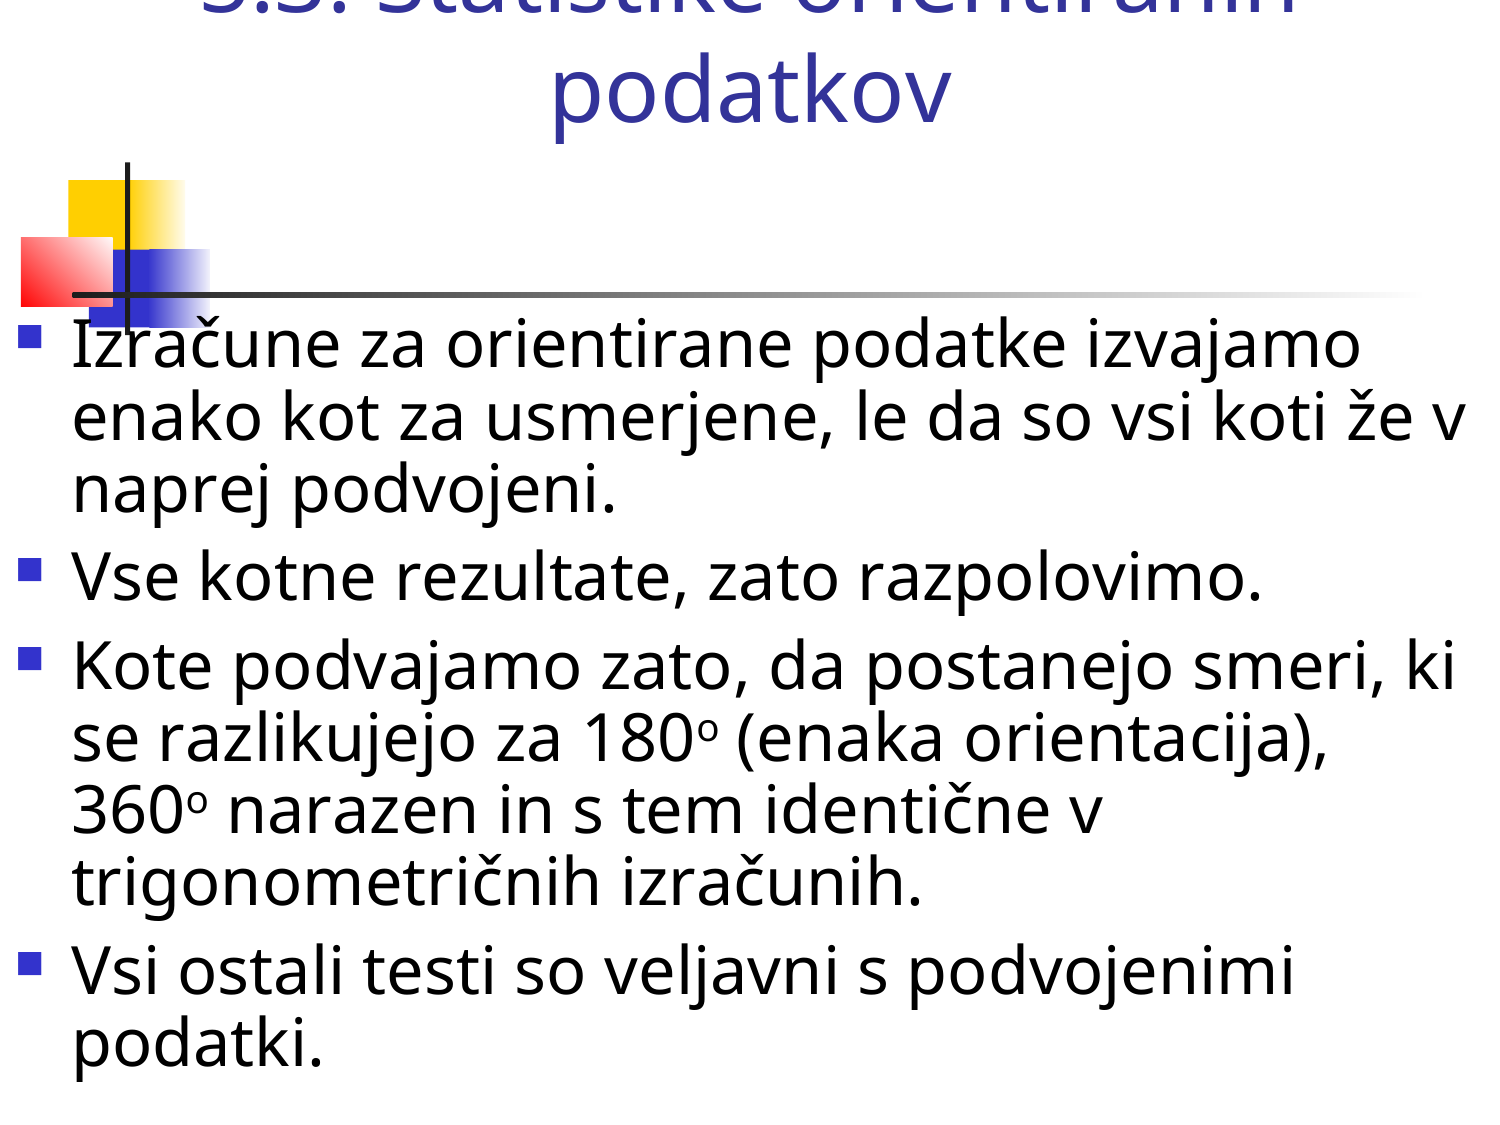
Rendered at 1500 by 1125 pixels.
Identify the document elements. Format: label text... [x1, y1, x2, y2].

title 5.3. Statistike orientiranih podatkov [0, 0, 1500, 149]
list Izračune za orientirane podatke izvajamo enako kot za usmerjene, le da so vsi koti že v naprej podvojeni. Vse kotne rezultate, zato razpolovimo. Kote podvajamo zato, da postanejo smeri, ki se razlikujejo za 180o (enaka orientacija), 360o narazen in s tem identične v trigonometričnih izračunih. Vsi ostali testi so veljavni s podvojenimi podatki. [0, 302, 1500, 1125]
